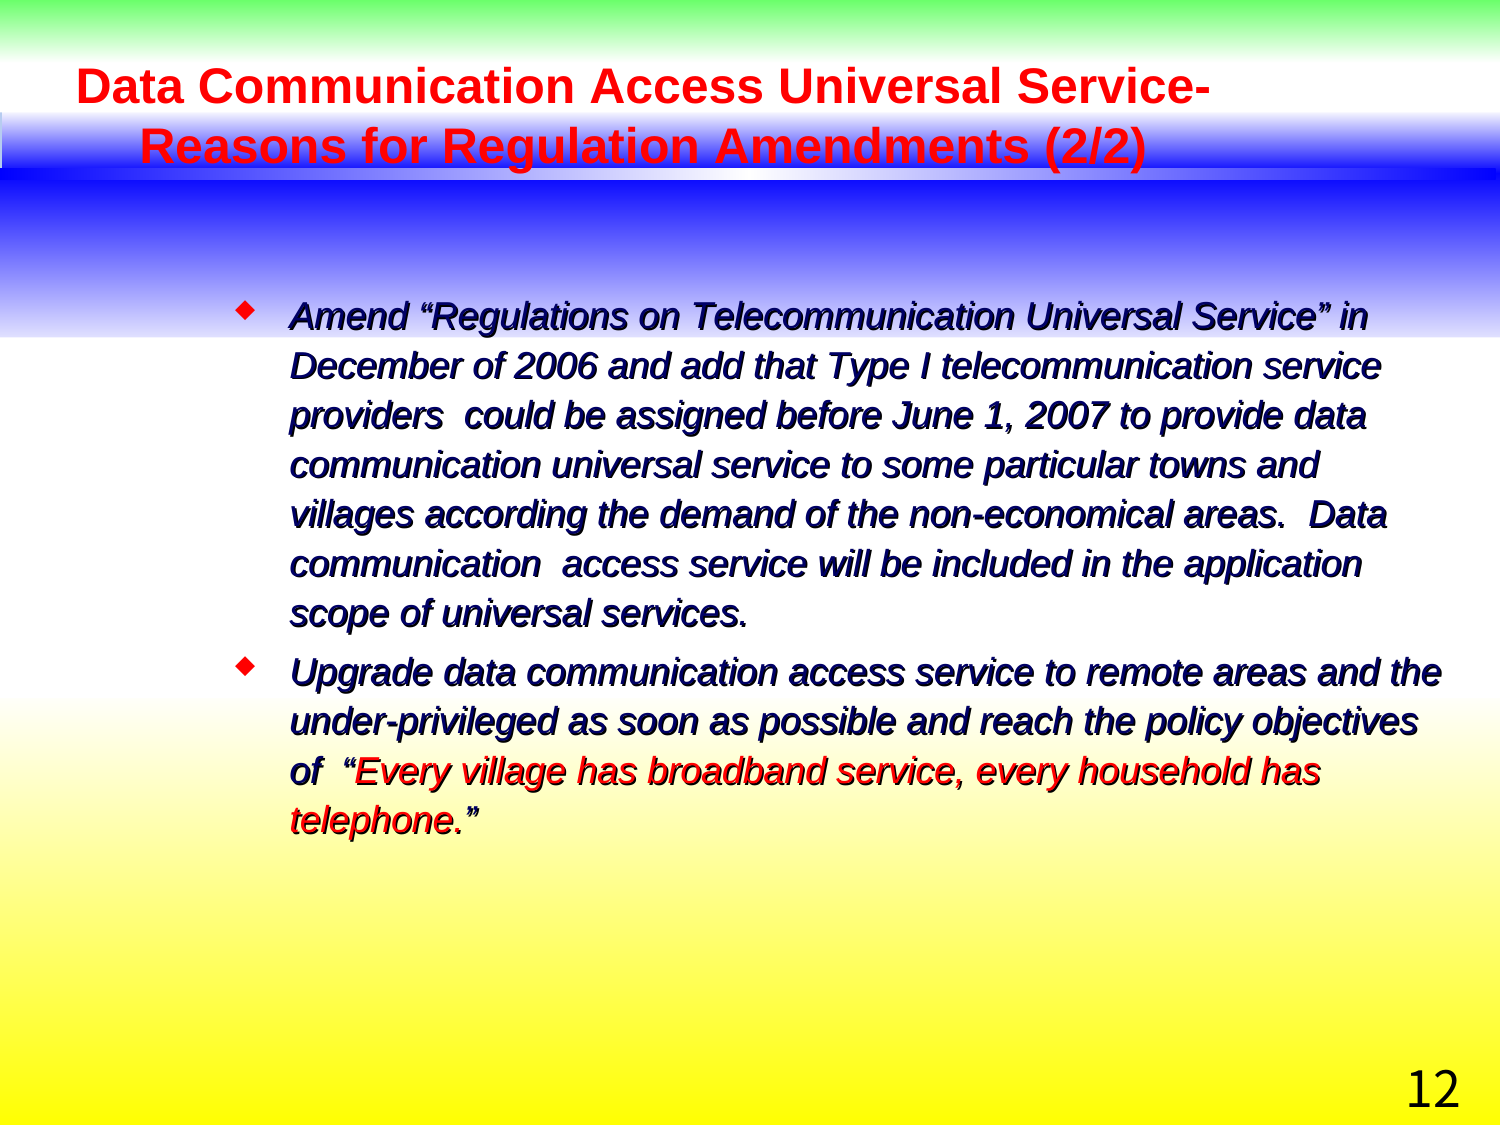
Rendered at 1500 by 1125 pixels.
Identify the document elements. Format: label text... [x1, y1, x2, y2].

list Amend “Regulations on Telecommunication Universal Service” in December of 2006 and add that Type I telecommunication service providers could be assigned before June 1, 2007 to provide data communication universal service to some particular towns and villages according the demand of the non-economical areas. Data communication access service will be included in the application scope of universal services. Upgrade data communication access service to remote areas and the under-privileged as soon as possible and reach the policy objectives of “Every village has broadband service, every household has telephone.” [218, 278, 1459, 954]
table_cell C [1392, 168, 1396, 180]
title Data Communication Access Universal Service-Reasons for Regulation Amendments (2/2) [41, 31, 1247, 197]
